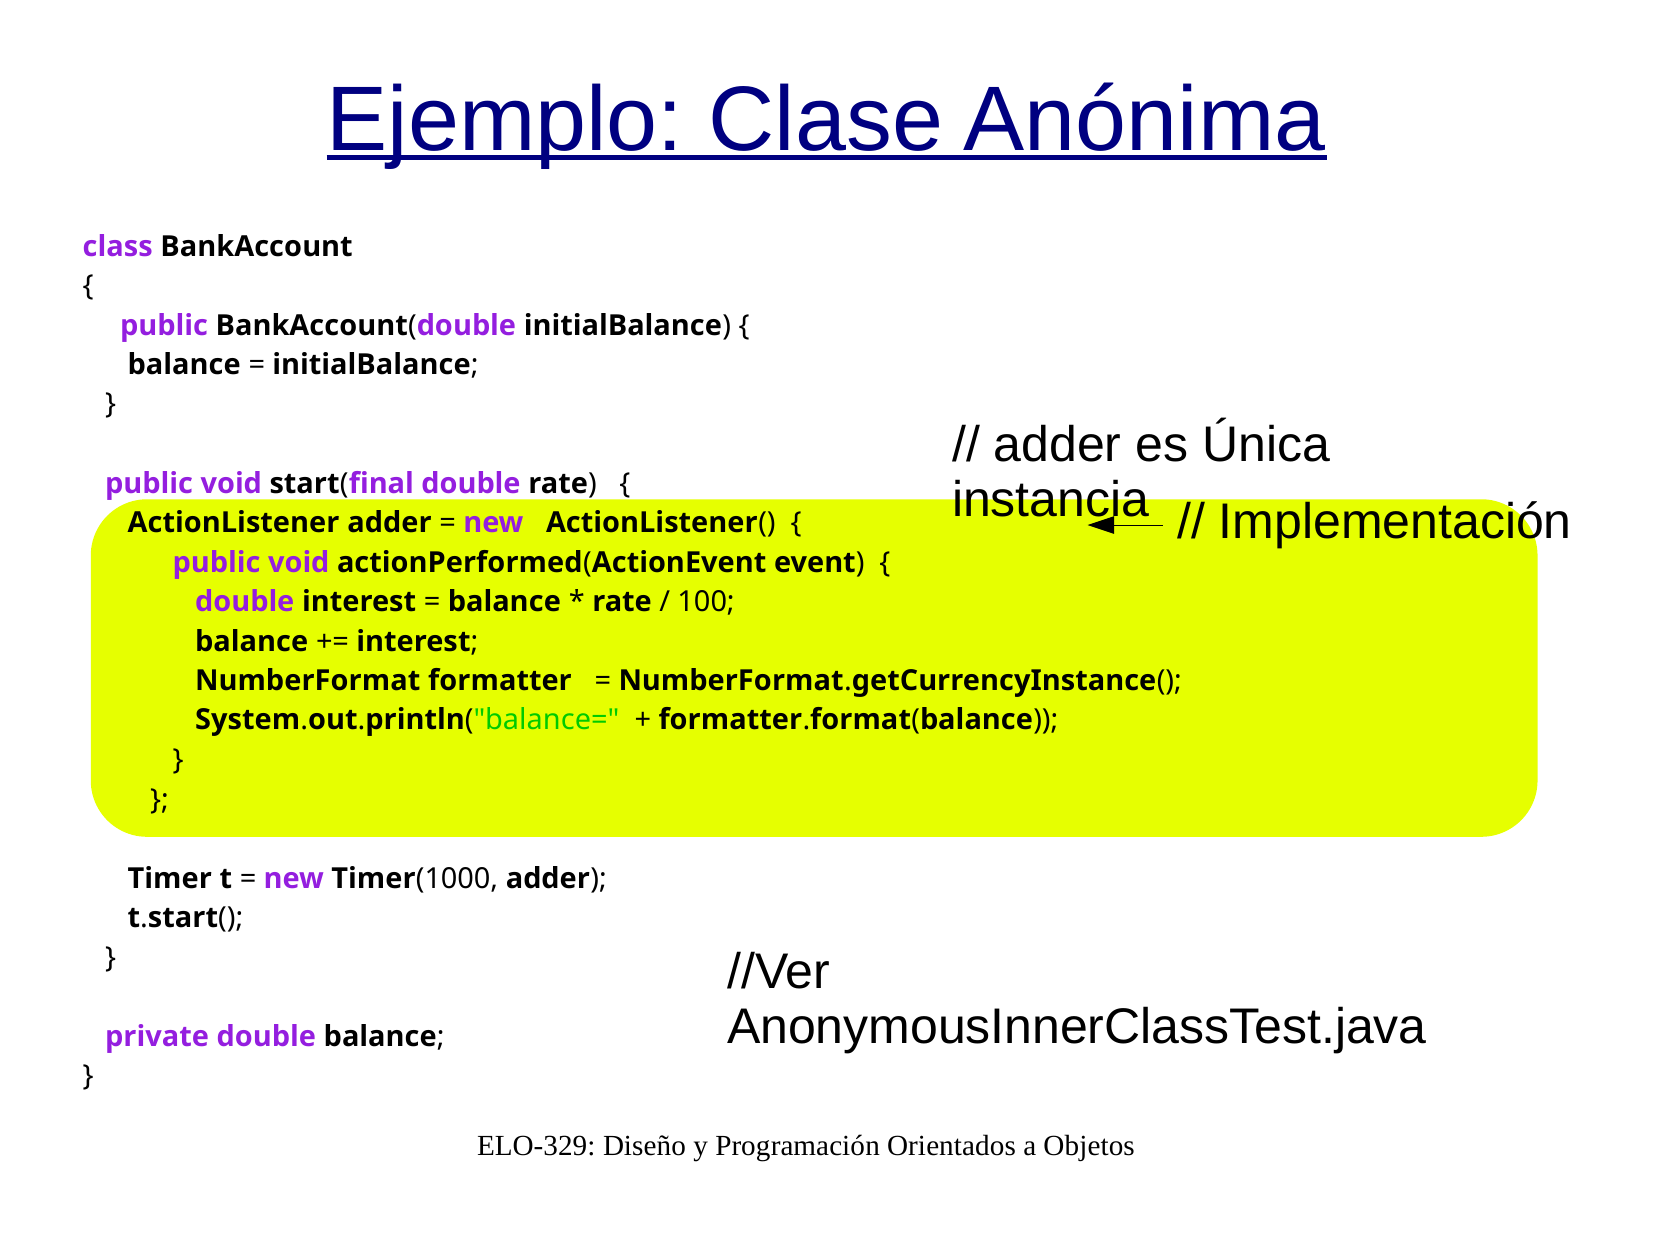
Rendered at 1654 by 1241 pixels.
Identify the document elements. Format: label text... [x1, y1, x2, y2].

list class BankAccount { public BankAccount(double initialBalance) { balance = initialBalance; } public void start(final double rate) { ActionListener adder = new ActionListener() { public void actionPerformed(ActionEvent event) { double interest = balance * rate / 100; balance += interest; NumberFormat formatter = NumberFormat.getCurrencyInstance(); System.out.println("balance=" + formatter.format(balance)); } }; Timer t = new Timer(1000, adder); t.start(); } private double balance; } [82, 225, 1571, 1126]
text_box // Implementación [1162, 485, 1613, 563]
title Ejemplo: Clase Anónima [82, 56, 1571, 181]
text_box // adder es Única instancia [937, 408, 1501, 486]
text_box //Ver AnonymousInnerClassTest.java [712, 935, 1501, 1013]
